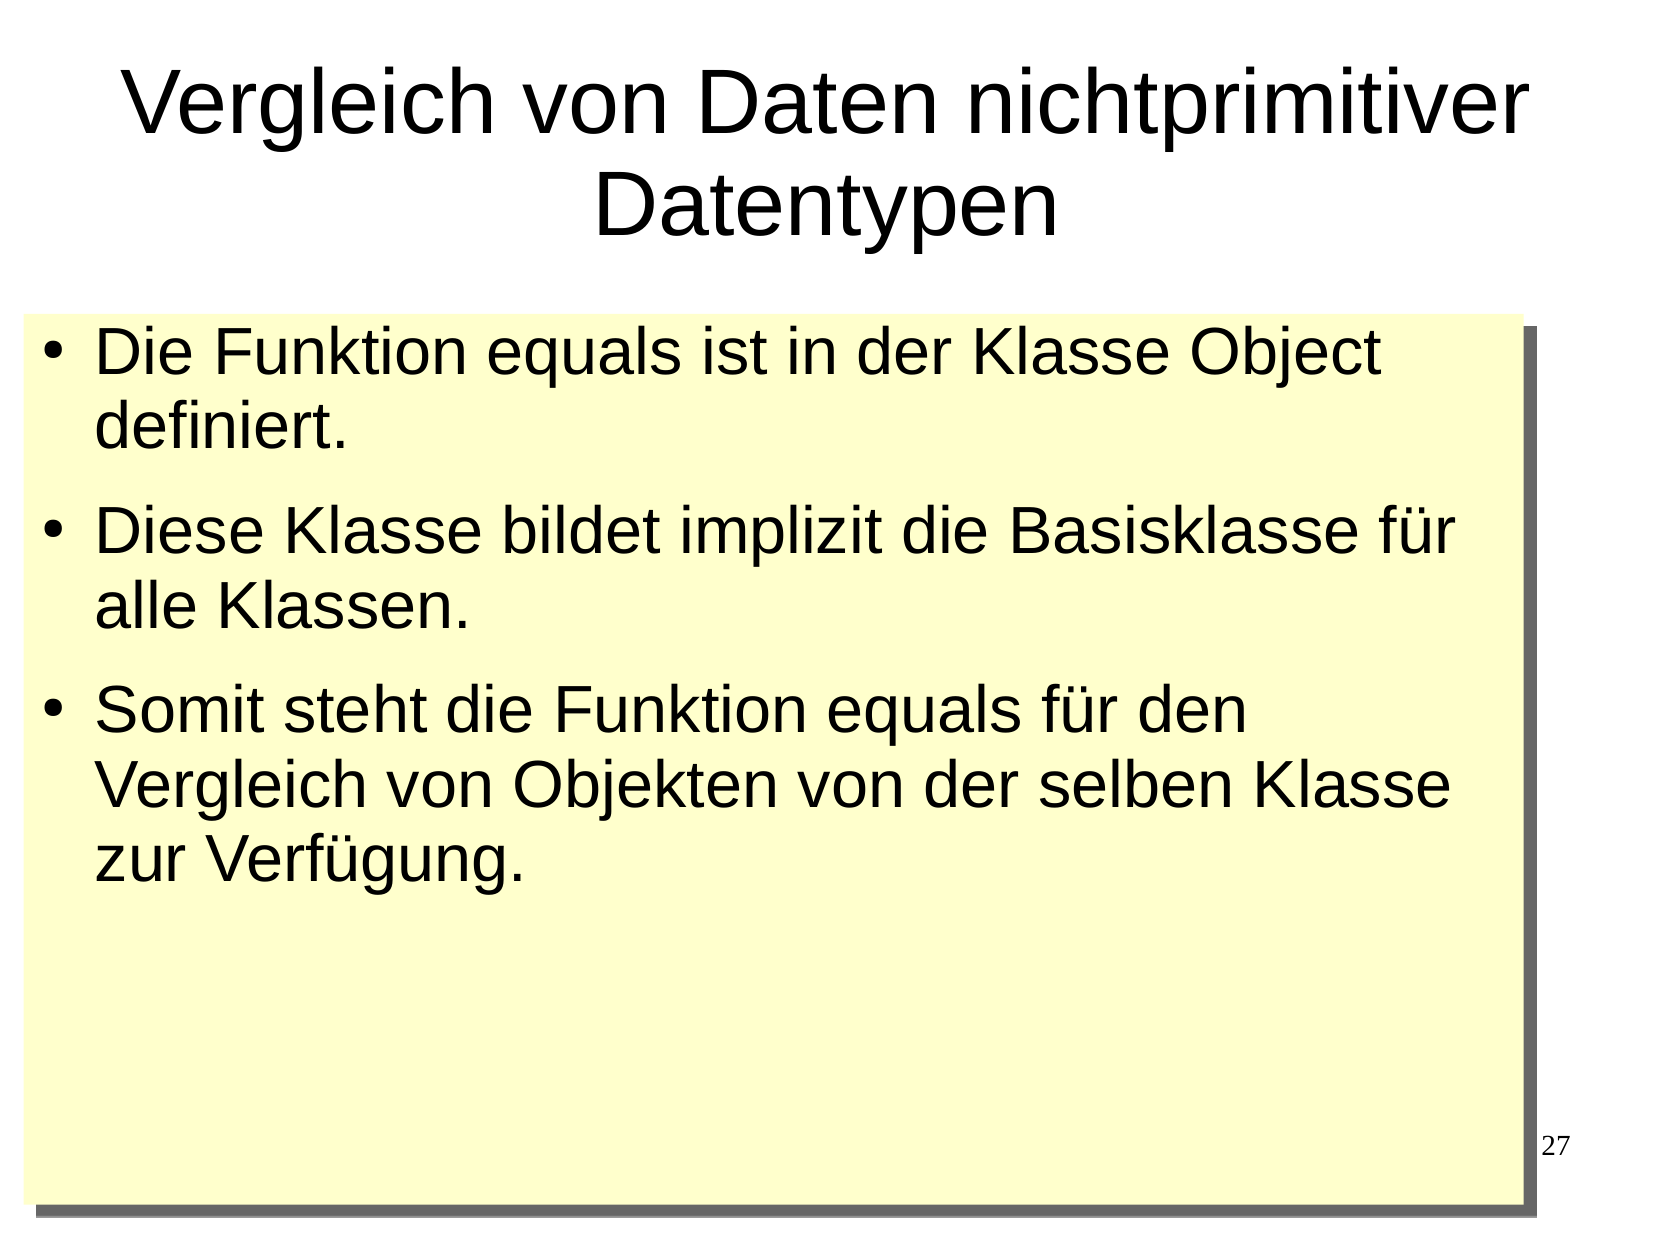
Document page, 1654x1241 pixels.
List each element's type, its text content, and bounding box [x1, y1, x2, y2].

title Vergleich von Daten nichtprimitiver Datentypen [82, 49, 1571, 257]
list Die Funktion equals ist in der Klasse Object definiert. Diese Klasse bildet implizit die Basisklasse für alle Klassen. Somit steht die Funktion equals für den Vergleich von Objekten von der selben Klasse zur Verfügung. [23, 313, 1524, 1205]
